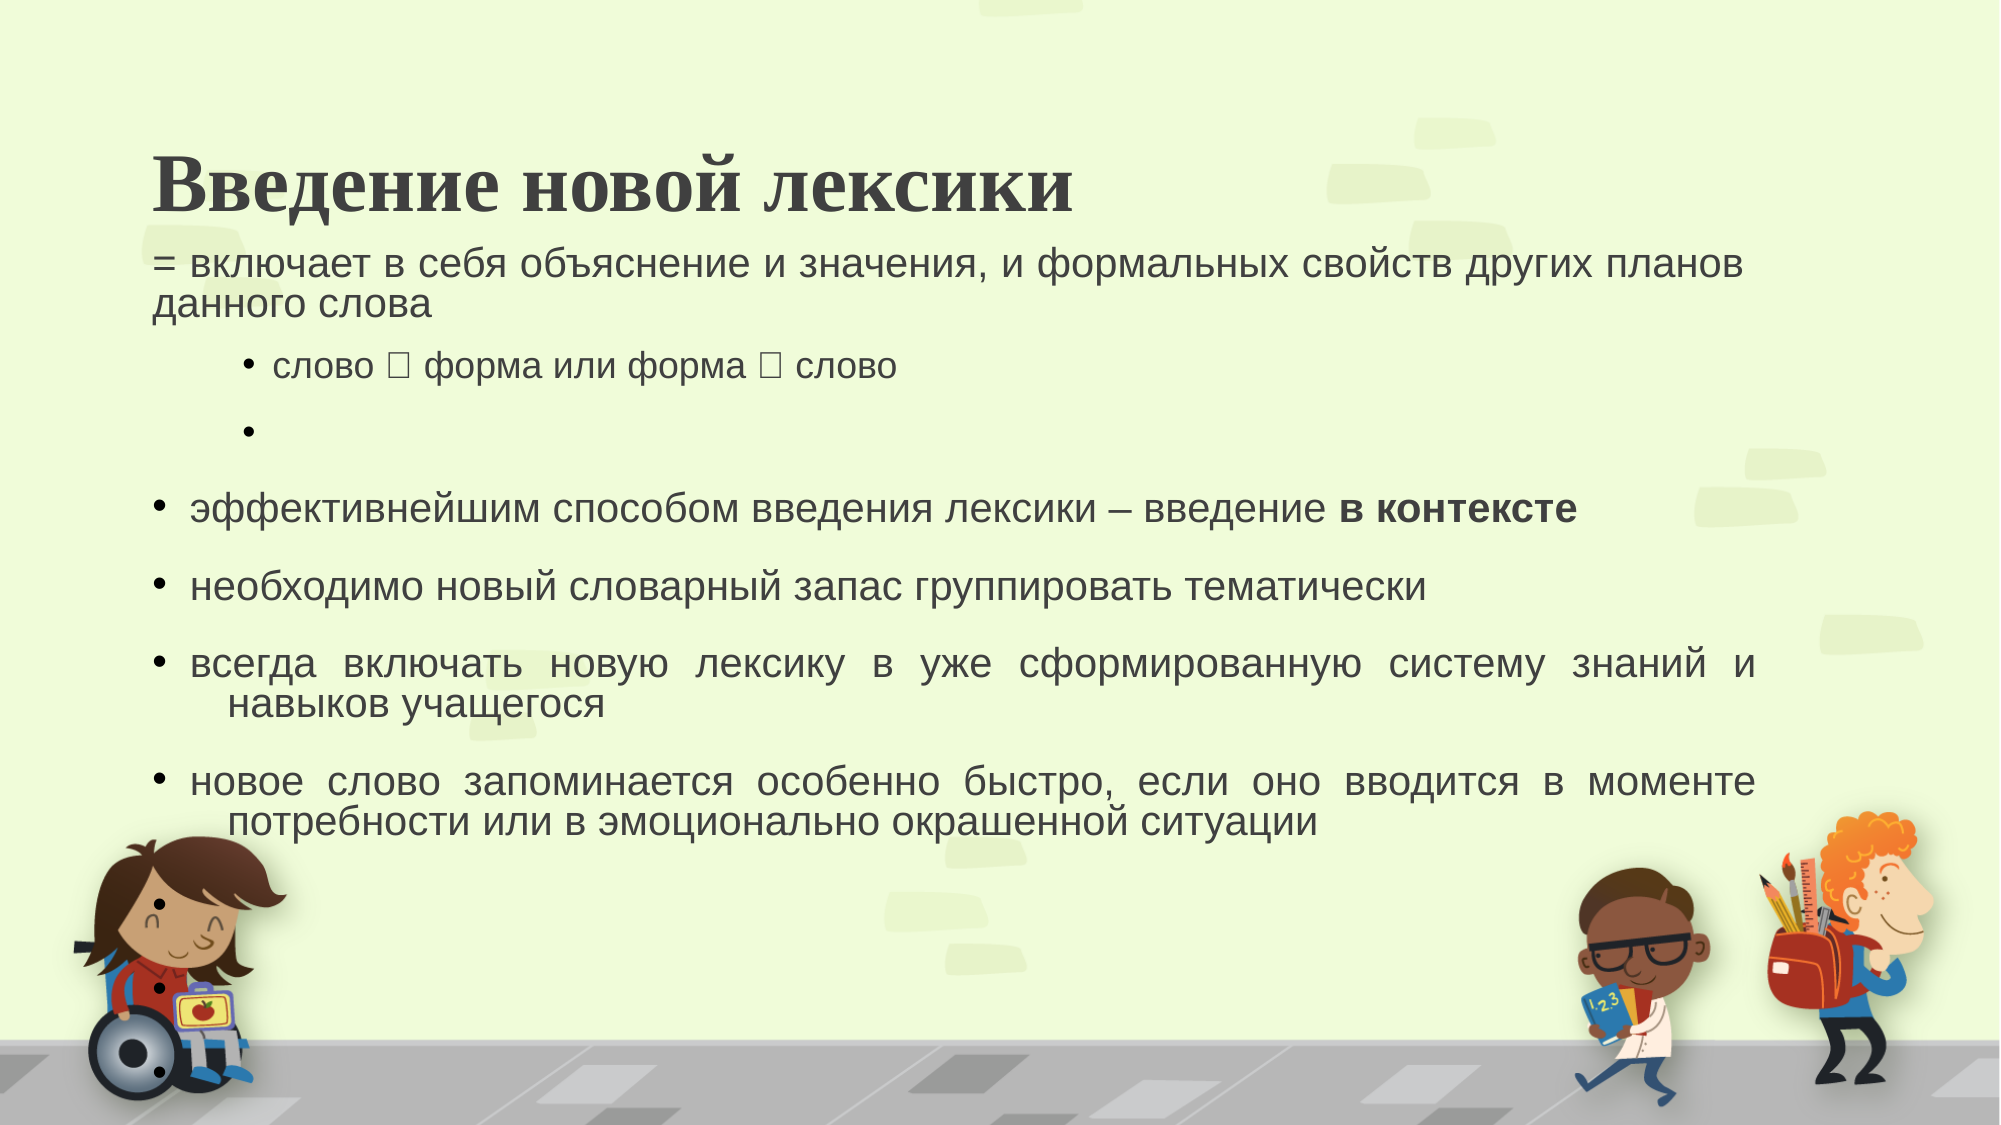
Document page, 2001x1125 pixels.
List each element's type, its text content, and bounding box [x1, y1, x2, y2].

title Введение новой лексики [137, 59, 1750, 237]
list = включает в себя объяснение и значения, и формальных свойств других планов данного слова слово  форма или форма  слово эффективнейшим способом введения лексики – введение в контексте необходимо новый словарный запас группировать тематически всегда включать новую лексику в уже сформированную систему знаний и навыков учащегося новое слово запоминается особенно быстро, если оно вводится в моменте потребности или в эмоционально окрашенной ситуации [137, 237, 1792, 870]
